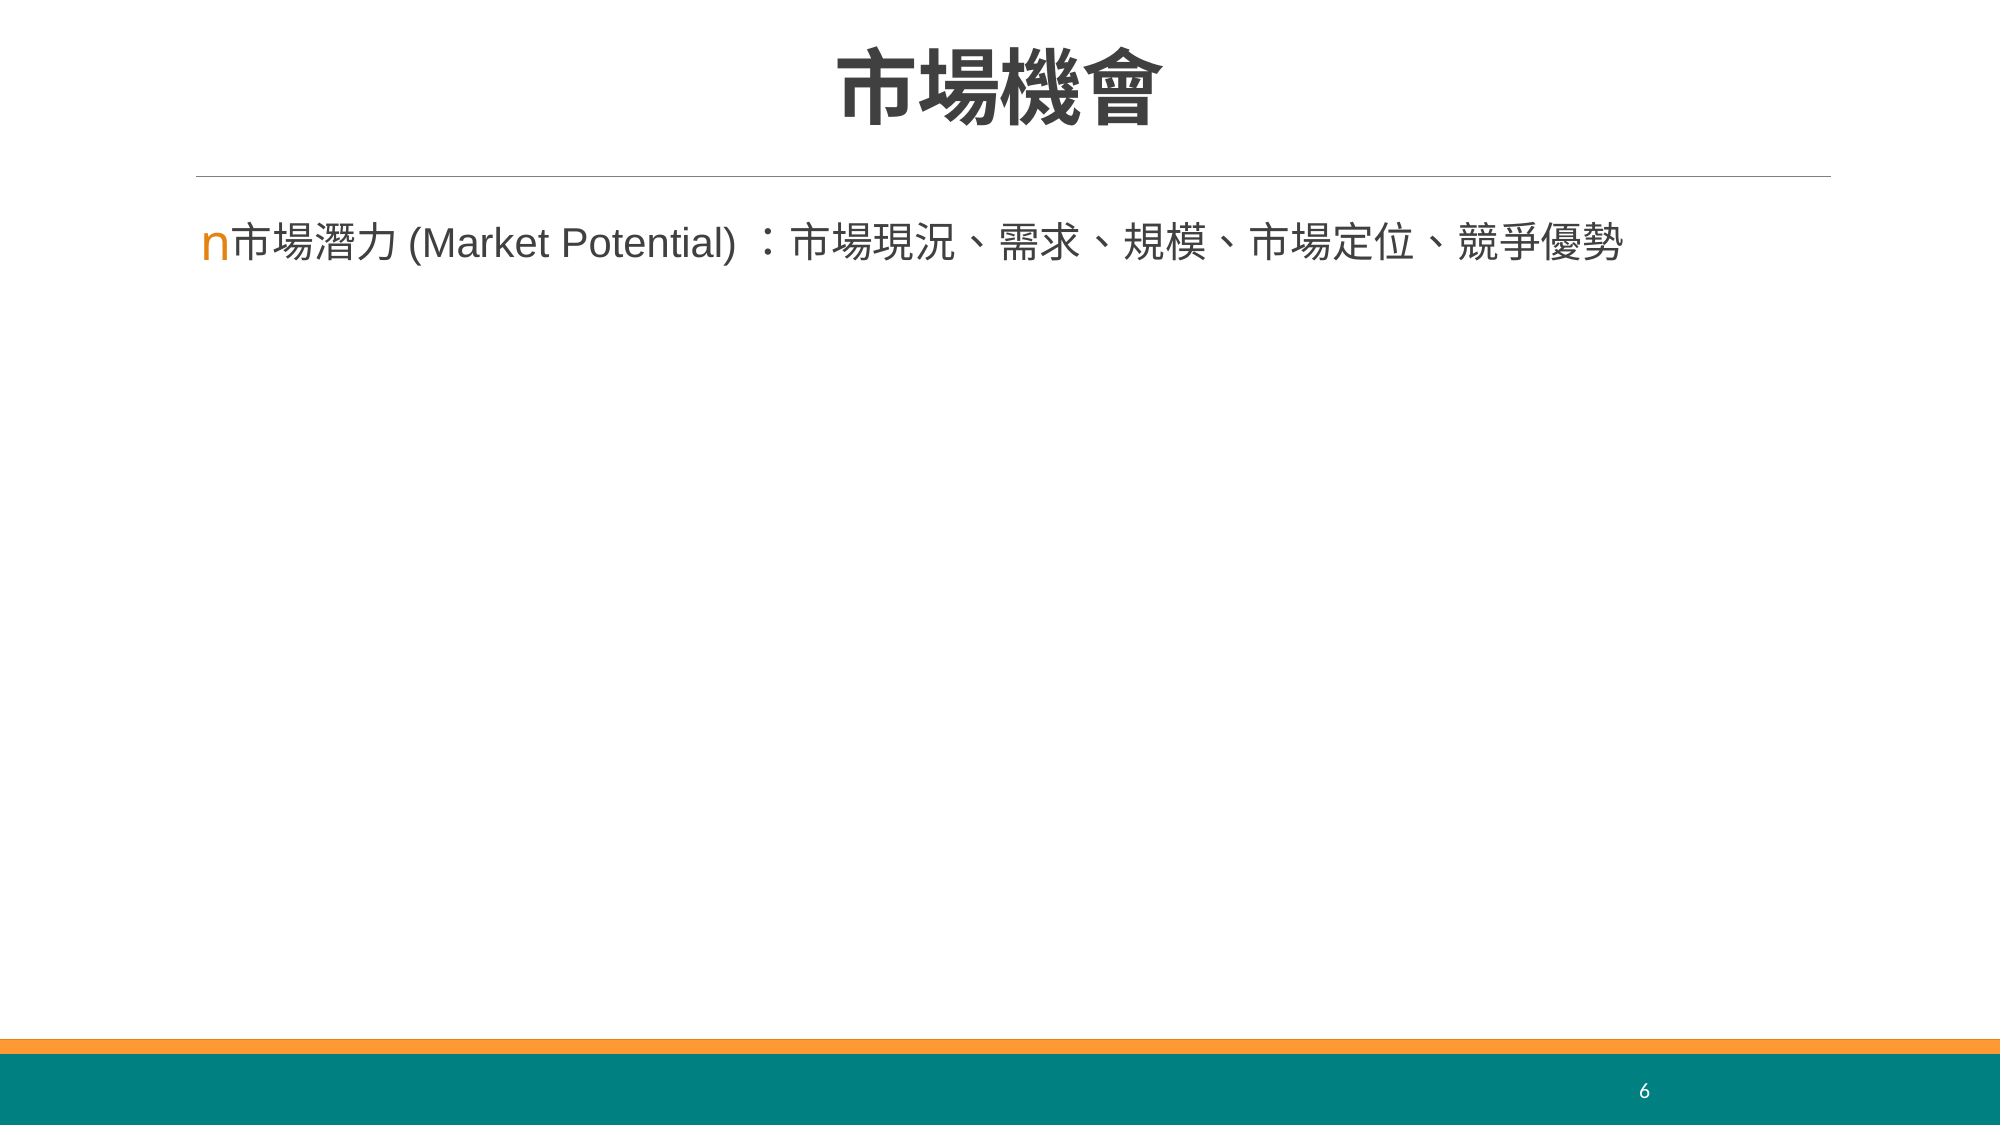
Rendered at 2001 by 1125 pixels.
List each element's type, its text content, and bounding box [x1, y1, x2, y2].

text_box 市場潛力(Market Potential)：市場現況、需求、規模、市場定位、競爭優勢 [184, 208, 1816, 999]
text_box 市場機會 [381, 0, 1619, 144]
text_box [1624, 1059, 1840, 1120]
